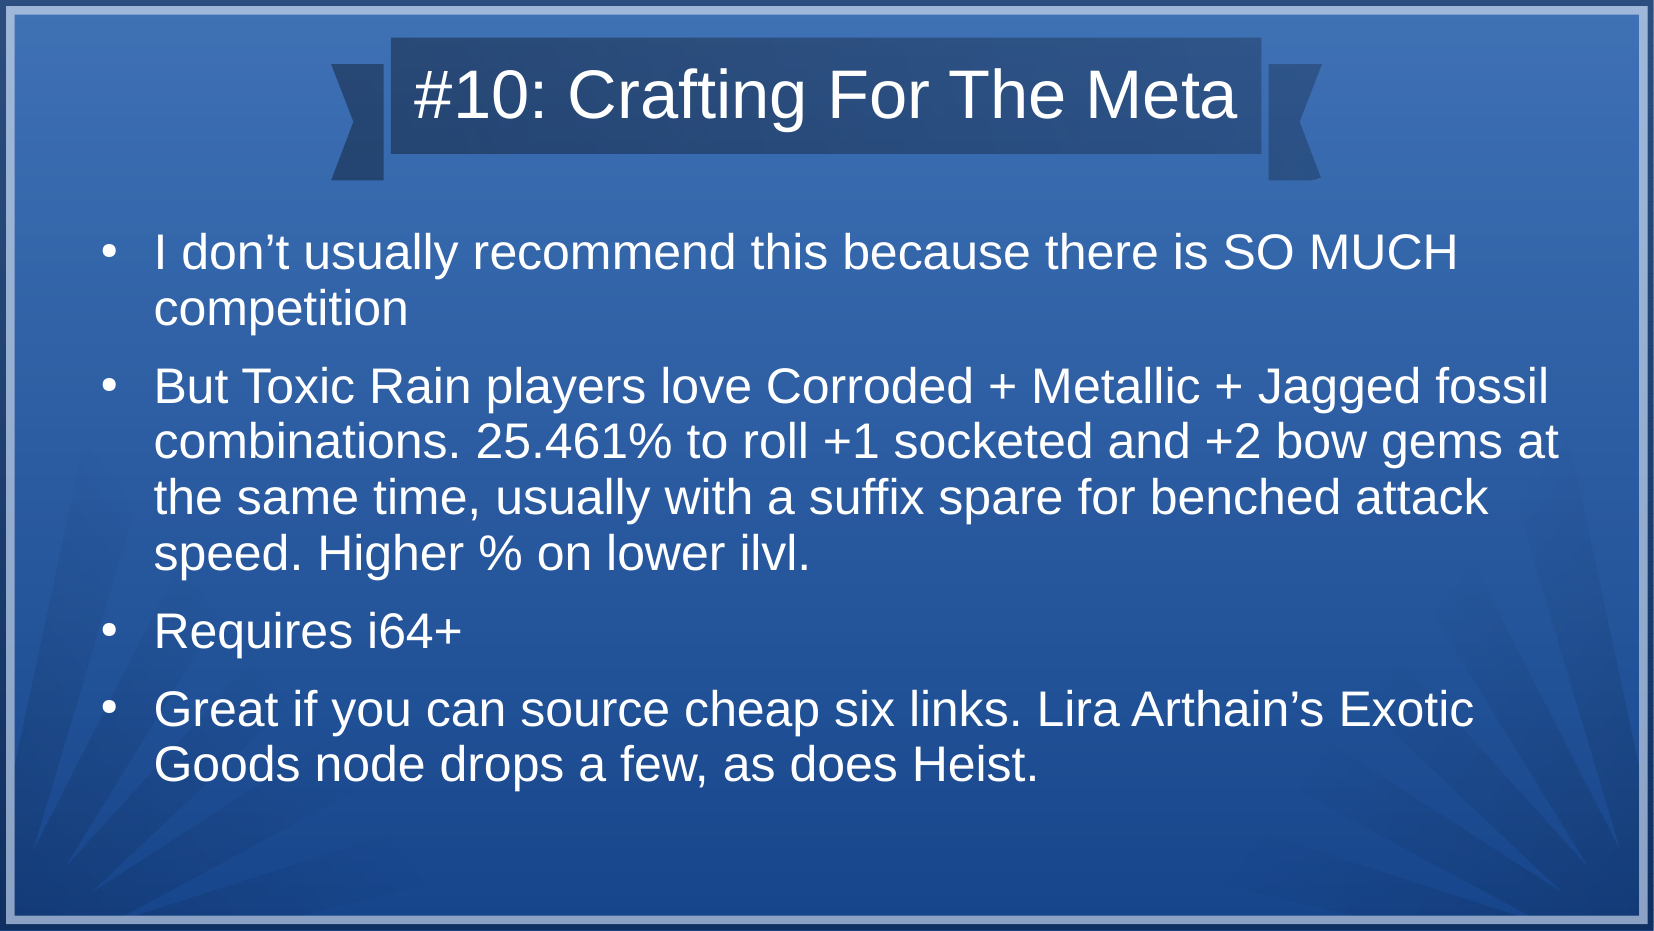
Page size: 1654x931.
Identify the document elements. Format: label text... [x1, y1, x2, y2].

list I don’t usually recommend this because there is SO MUCH competition But Toxic Rain players love Corroded + Metallic + Jagged fossil combinations. 25.461% to roll +1 socketed and +2 bow gems at the same time, usually with a suffix spare for benched attack speed. Higher % on lower ilvl. Requires i64+ Great if you can source cheap six links. Lira Arthain’s Exotic Goods node drops a few, as does Heist. [82, 224, 1571, 848]
title #10: Crafting For The Meta [389, 35, 1264, 154]
